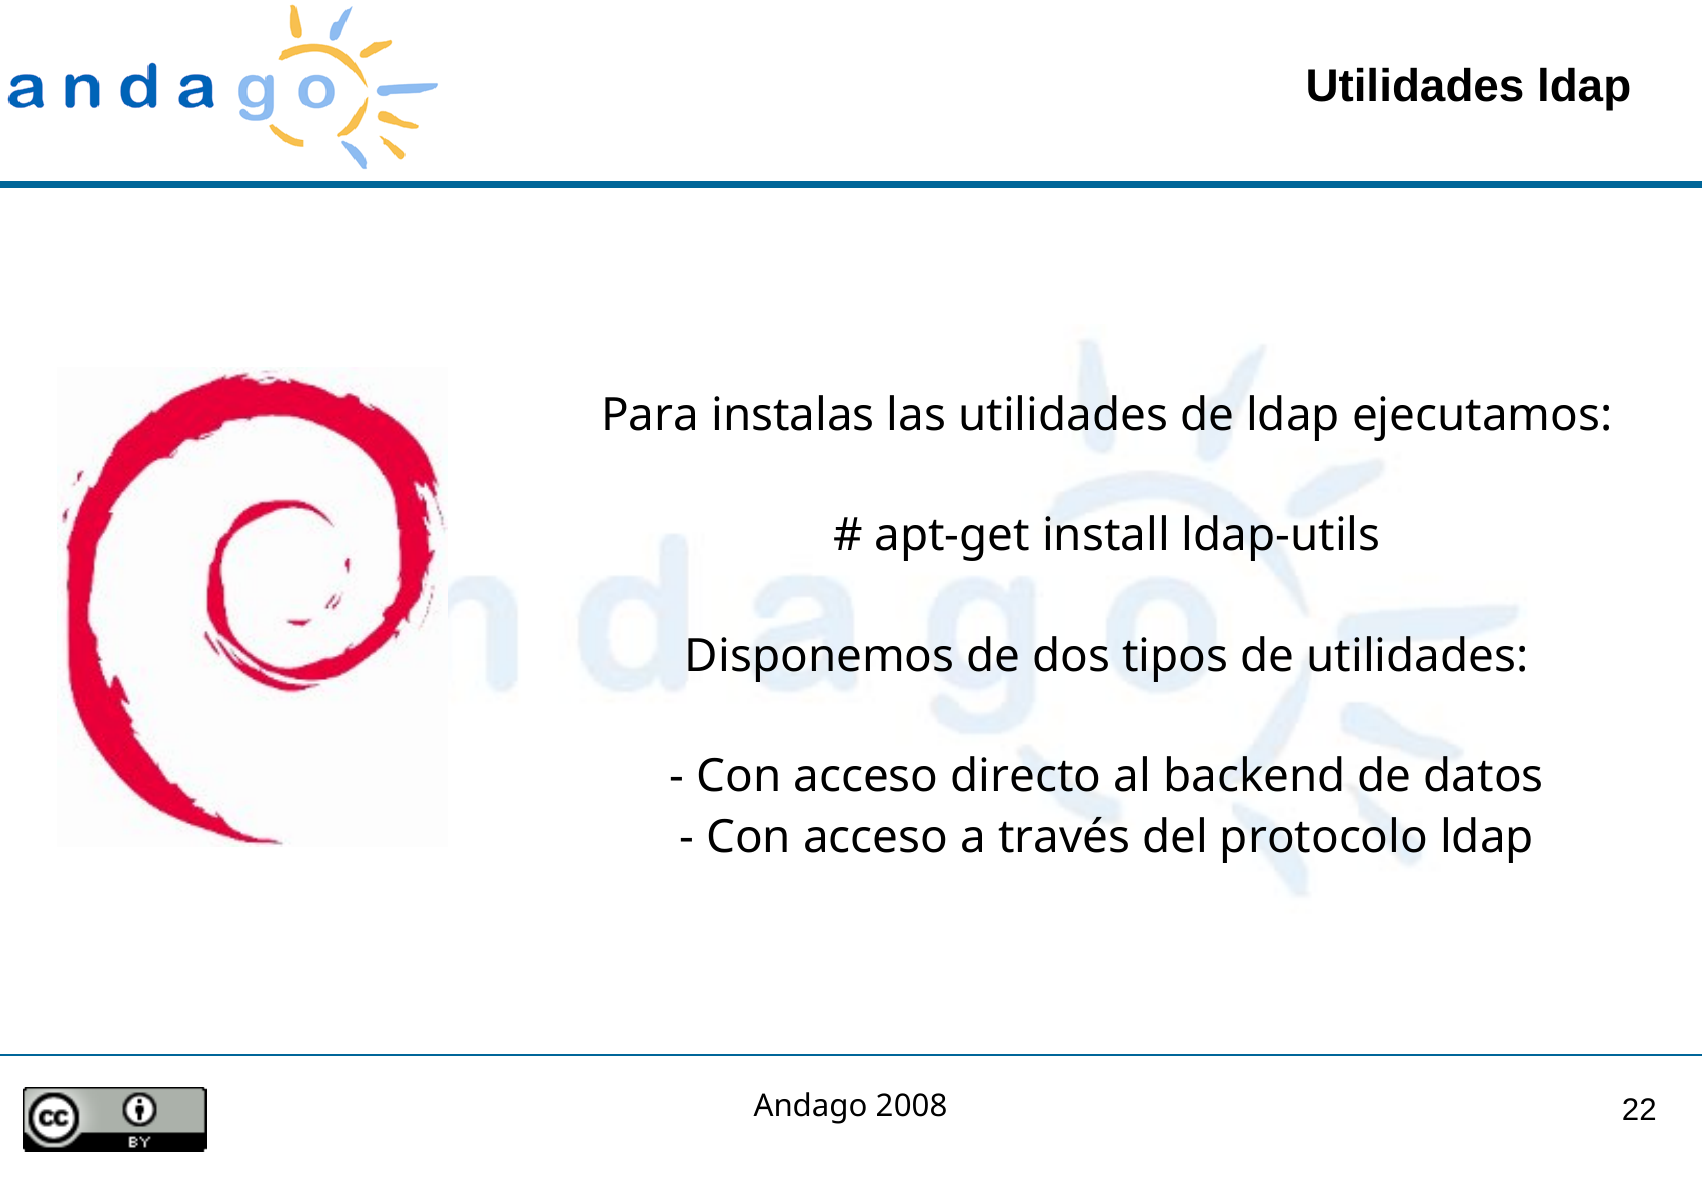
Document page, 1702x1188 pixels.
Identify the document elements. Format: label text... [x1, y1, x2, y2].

picture [23, 1087, 207, 1152]
subtitle Para instalas las utilidades de ldap ejecutamos: # apt-get install ldap-utils Disponemos de dos tipos de utilidades: - Con acceso directo al backend de datos - Con acceso a través del protocolo ldap [383, 278, 1702, 975]
picture [0, 0, 255, 175]
picture [57, 324, 383, 919]
title Utilidades ldap [255, 0, 1702, 188]
